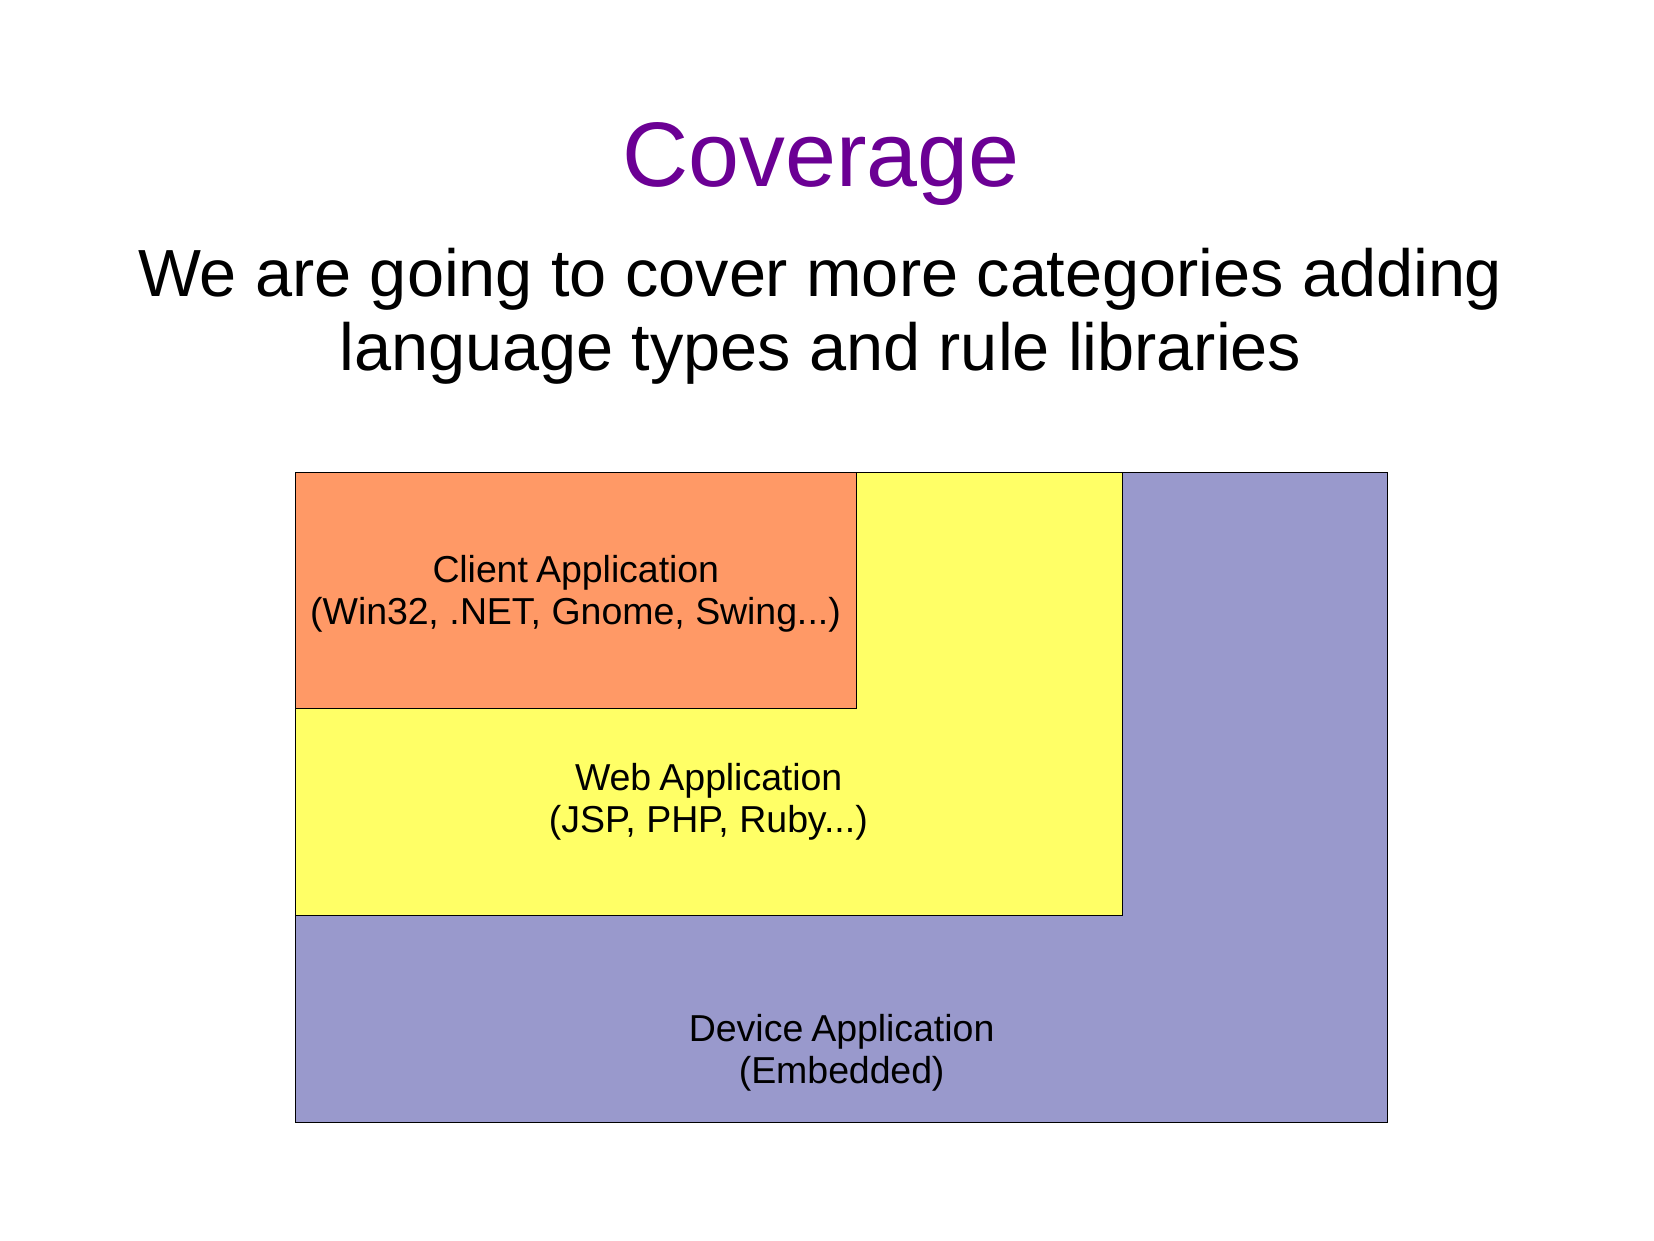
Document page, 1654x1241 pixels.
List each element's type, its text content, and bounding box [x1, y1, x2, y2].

text_box Device Application (Embedded) [295, 472, 1388, 1123]
title Coverage [76, 59, 1565, 252]
text_box Client Application (Win32, .NET, Gnome, Swing...) [295, 472, 857, 709]
subtitle We are going to cover more categories adding language types and rule libraries [76, 275, 1565, 1093]
text_box Web Application (JSP, PHP, Ruby...) [295, 472, 1123, 916]
